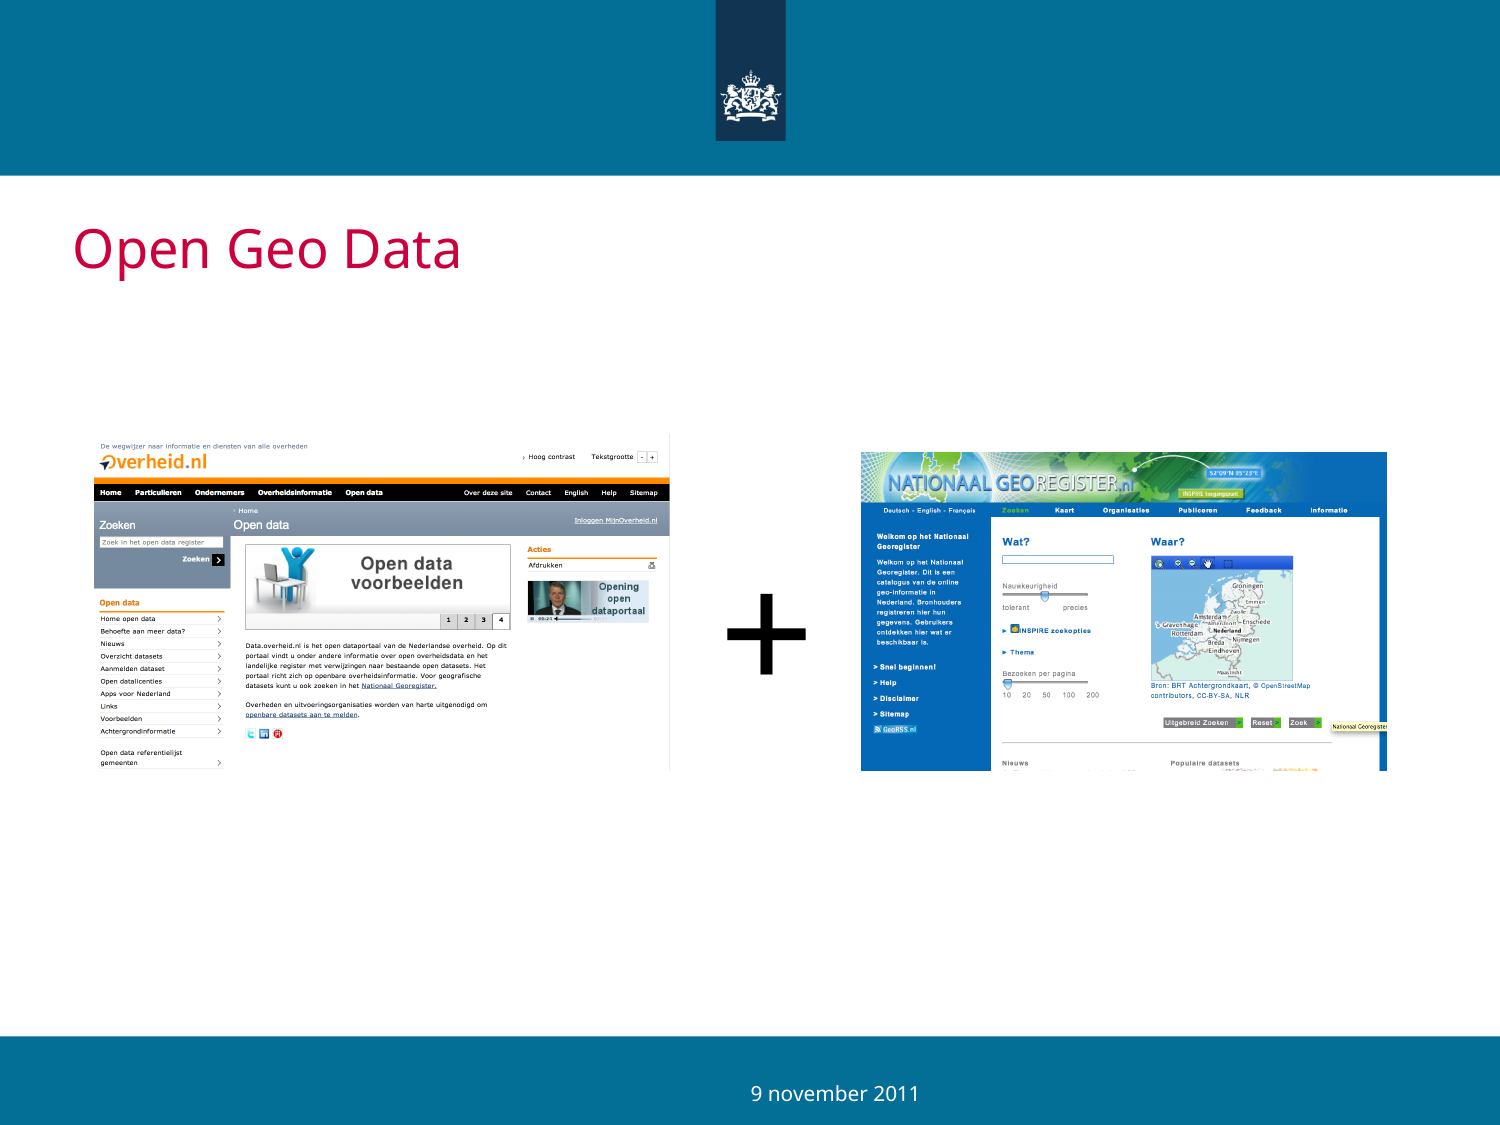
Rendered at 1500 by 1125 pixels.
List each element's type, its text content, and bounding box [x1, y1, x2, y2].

text_box + [704, 519, 830, 735]
picture [94, 434, 670, 771]
picture [861, 452, 1387, 771]
picture [717, 0, 785, 140]
title Open Geo Data [57, 207, 1408, 302]
text_box 9 november 2011 [735, 1072, 1418, 1125]
